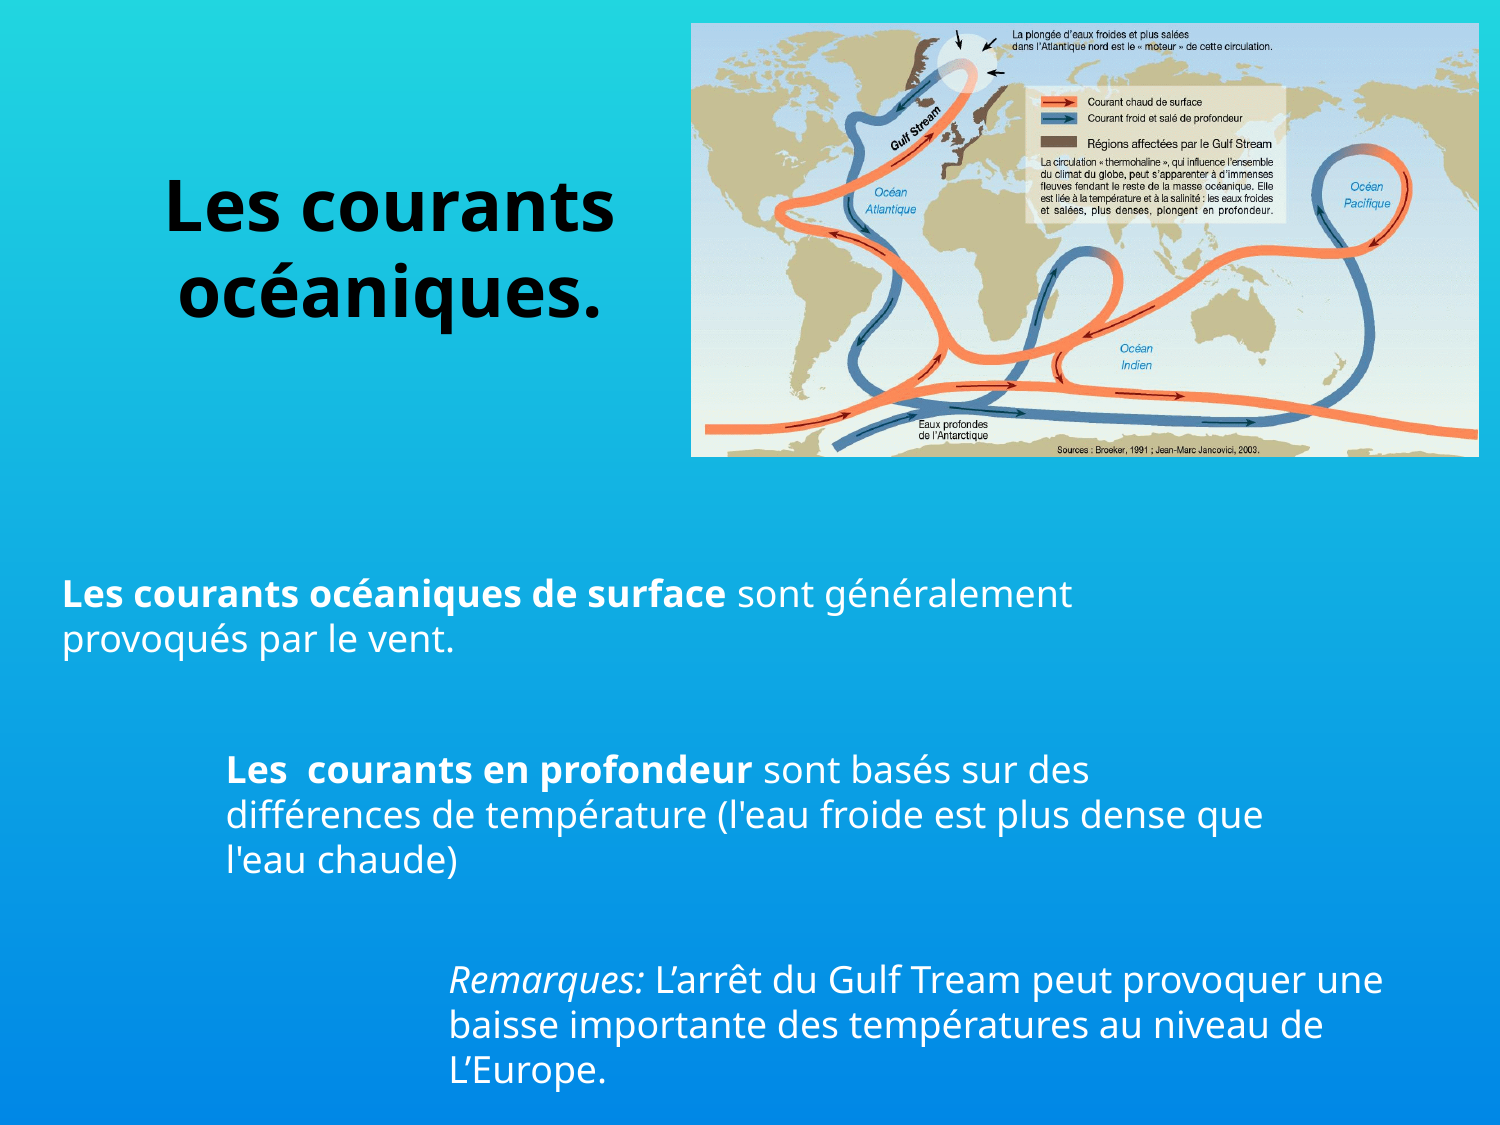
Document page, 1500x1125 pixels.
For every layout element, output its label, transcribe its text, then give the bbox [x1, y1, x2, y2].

picture [691, 23, 1479, 457]
text_box Remarques: L’arrêt du Gulf Tream peut provoquer une baisse importante des températures au niveau de L’Europe. [433, 949, 1465, 1099]
text_box Les courants océaniques de surface sont généralement provoqués par le vent. [46, 562, 1278, 668]
text_box Les courants en profondeur sont basés sur des différences de température (l'eau froide est plus dense que l'eau chaude) [210, 738, 1289, 889]
title Les courants océaniques. [35, 152, 691, 340]
